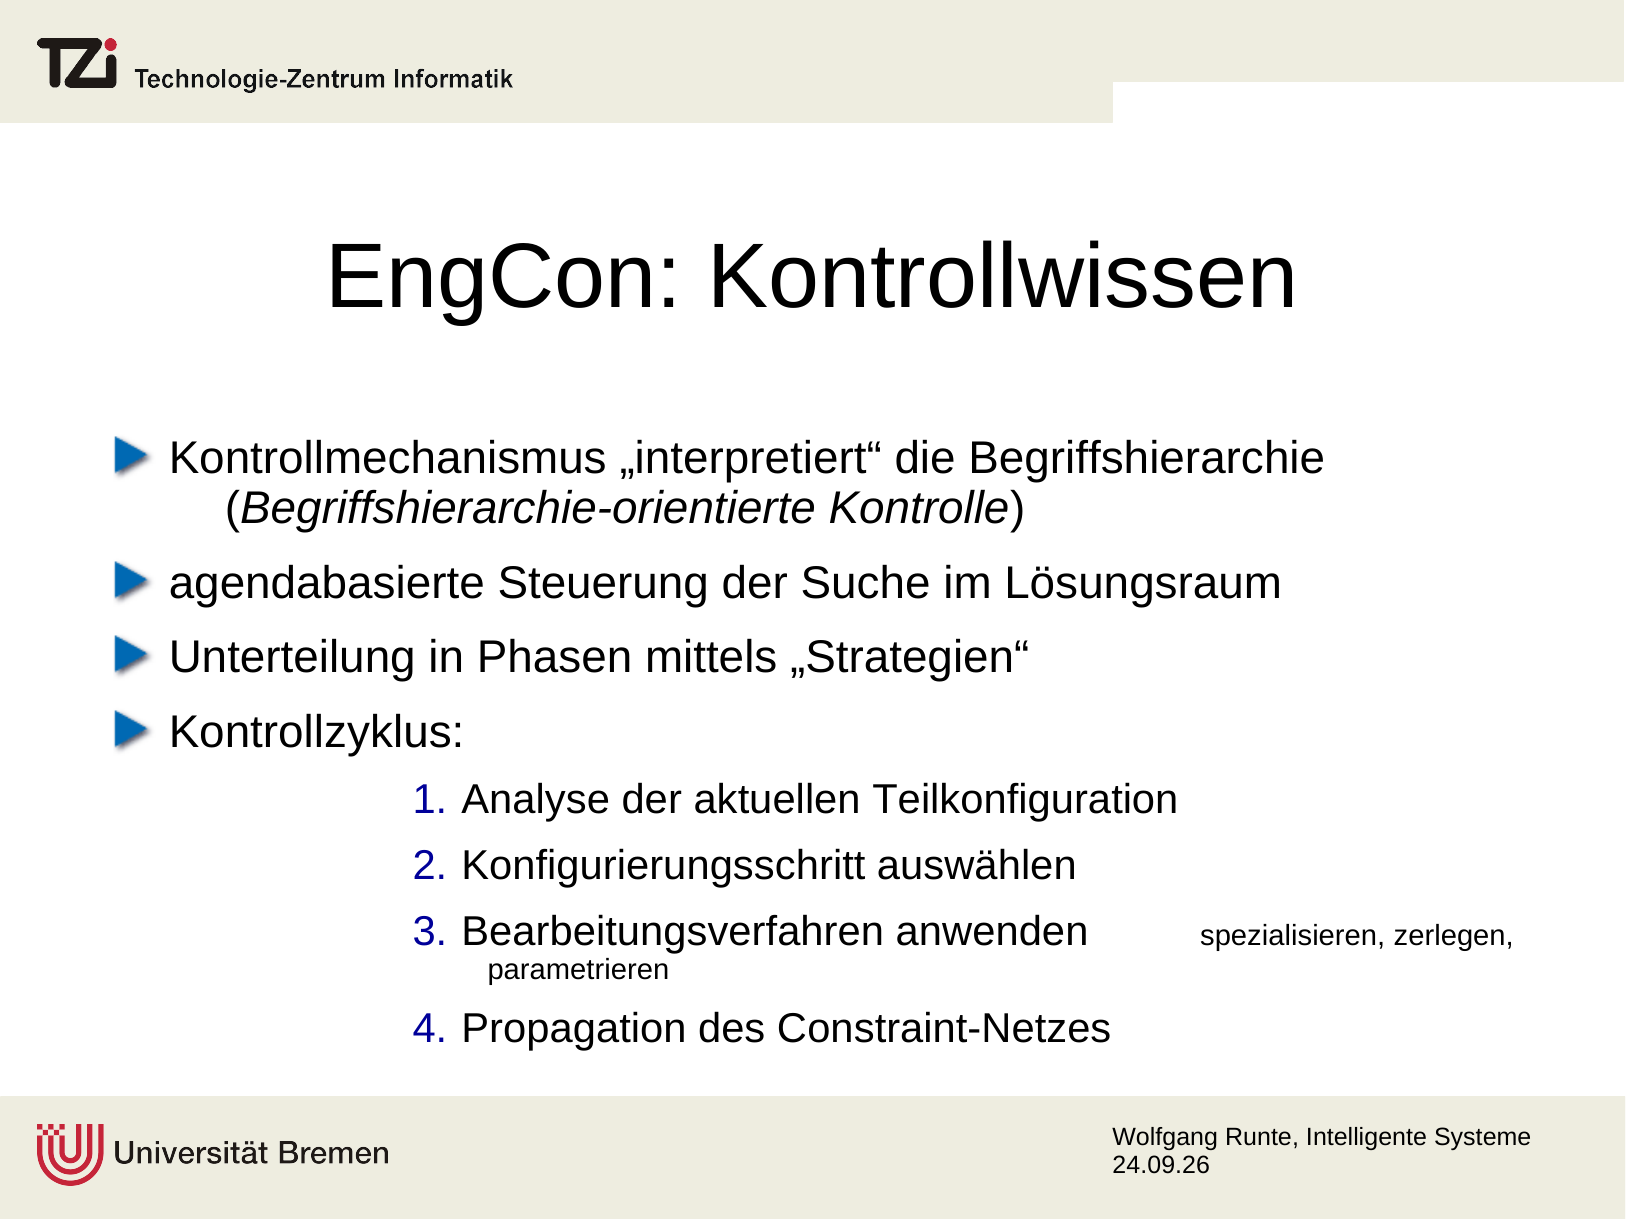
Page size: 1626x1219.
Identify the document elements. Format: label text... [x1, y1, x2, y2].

picture [37, 38, 513, 93]
title EngCon: Kontrollwissen [112, 162, 1513, 393]
picture [37, 1124, 388, 1186]
list Kontrollmechanismus „interpretiert“ die Begriffshierarchie (Begriffshierarchie-orientierte Kontrolle) agendabasierte Steuerung der Suche im Lösungsraum Unterteilung in Phasen mittels „Strategien“ Kontrollzyklus: Analyse der aktuellen Teilkonfiguration Konfigurierungsschritt auswählen Bearbeitungsverfahren anwenden spezialisieren, zerlegen, parametrieren Propagation des Constraint-Netzes [112, 433, 1537, 1070]
